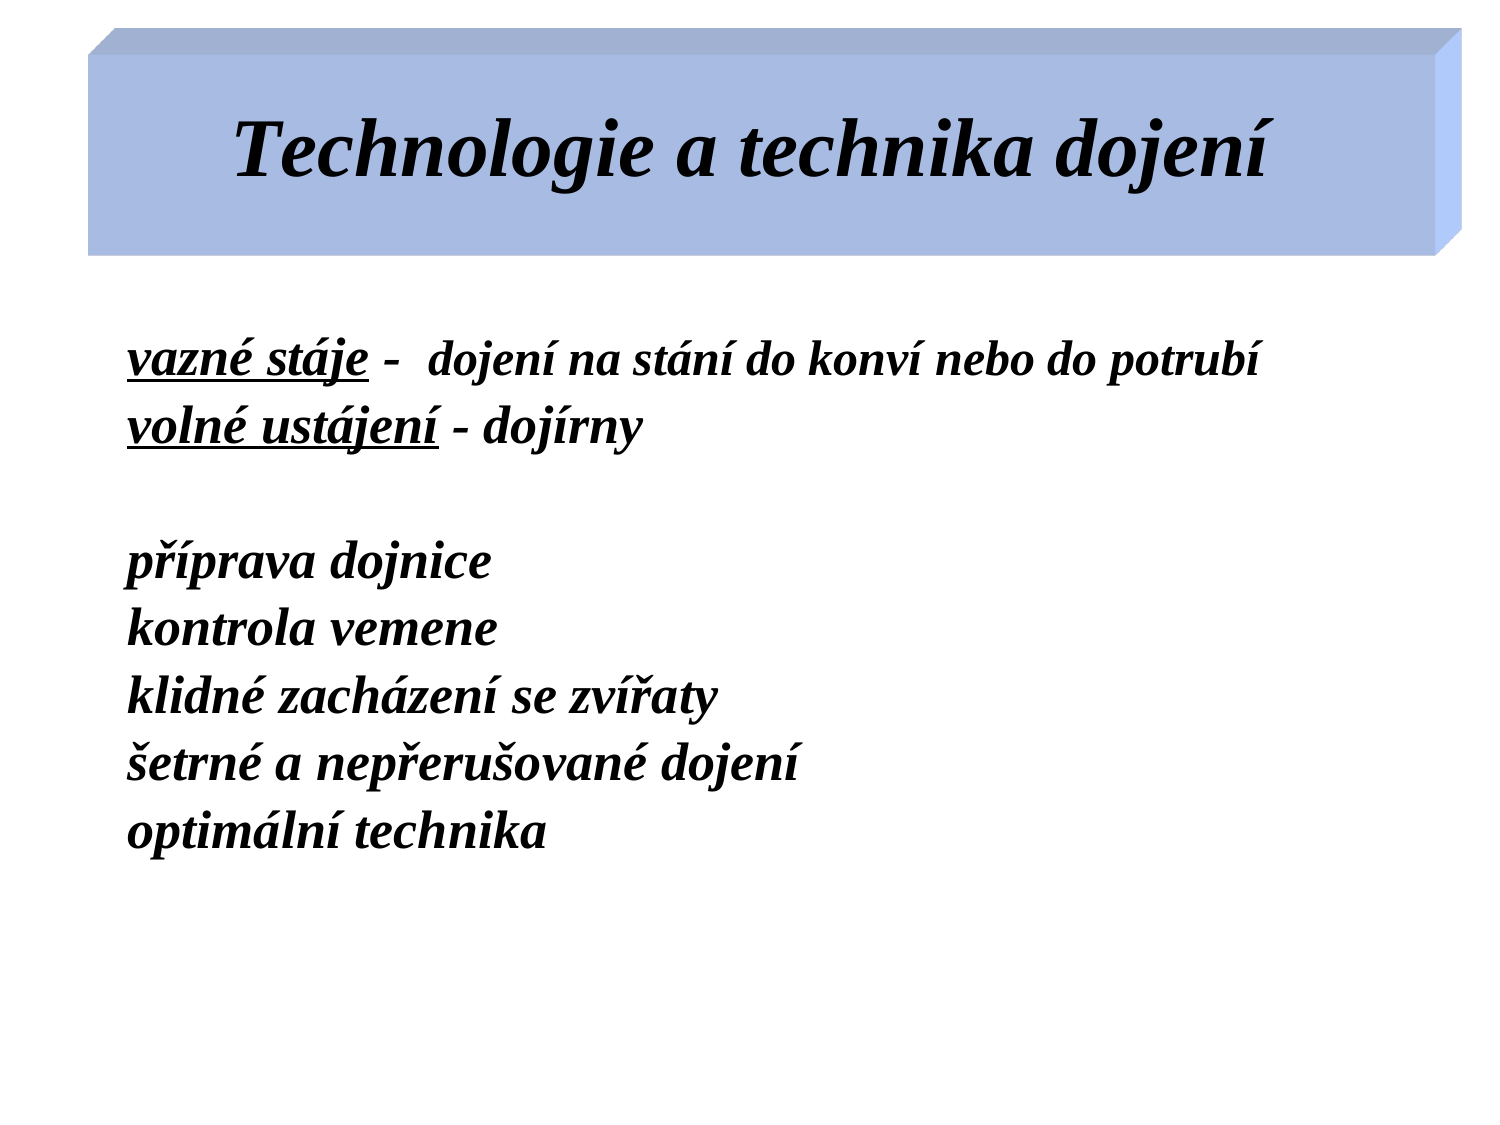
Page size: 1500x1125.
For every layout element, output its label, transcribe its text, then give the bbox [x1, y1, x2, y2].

title Technologie a technika dojení [112, 40, 1388, 257]
list vazné stáje - dojení na stání do konví nebo do potrubí volné ustájení - dojírny příprava dojnice kontrola vemene klidné zacházení se zvířaty šetrné a nepřerušované dojení optimální technika [112, 324, 1388, 1001]
text_box [88, 28, 1461, 255]
